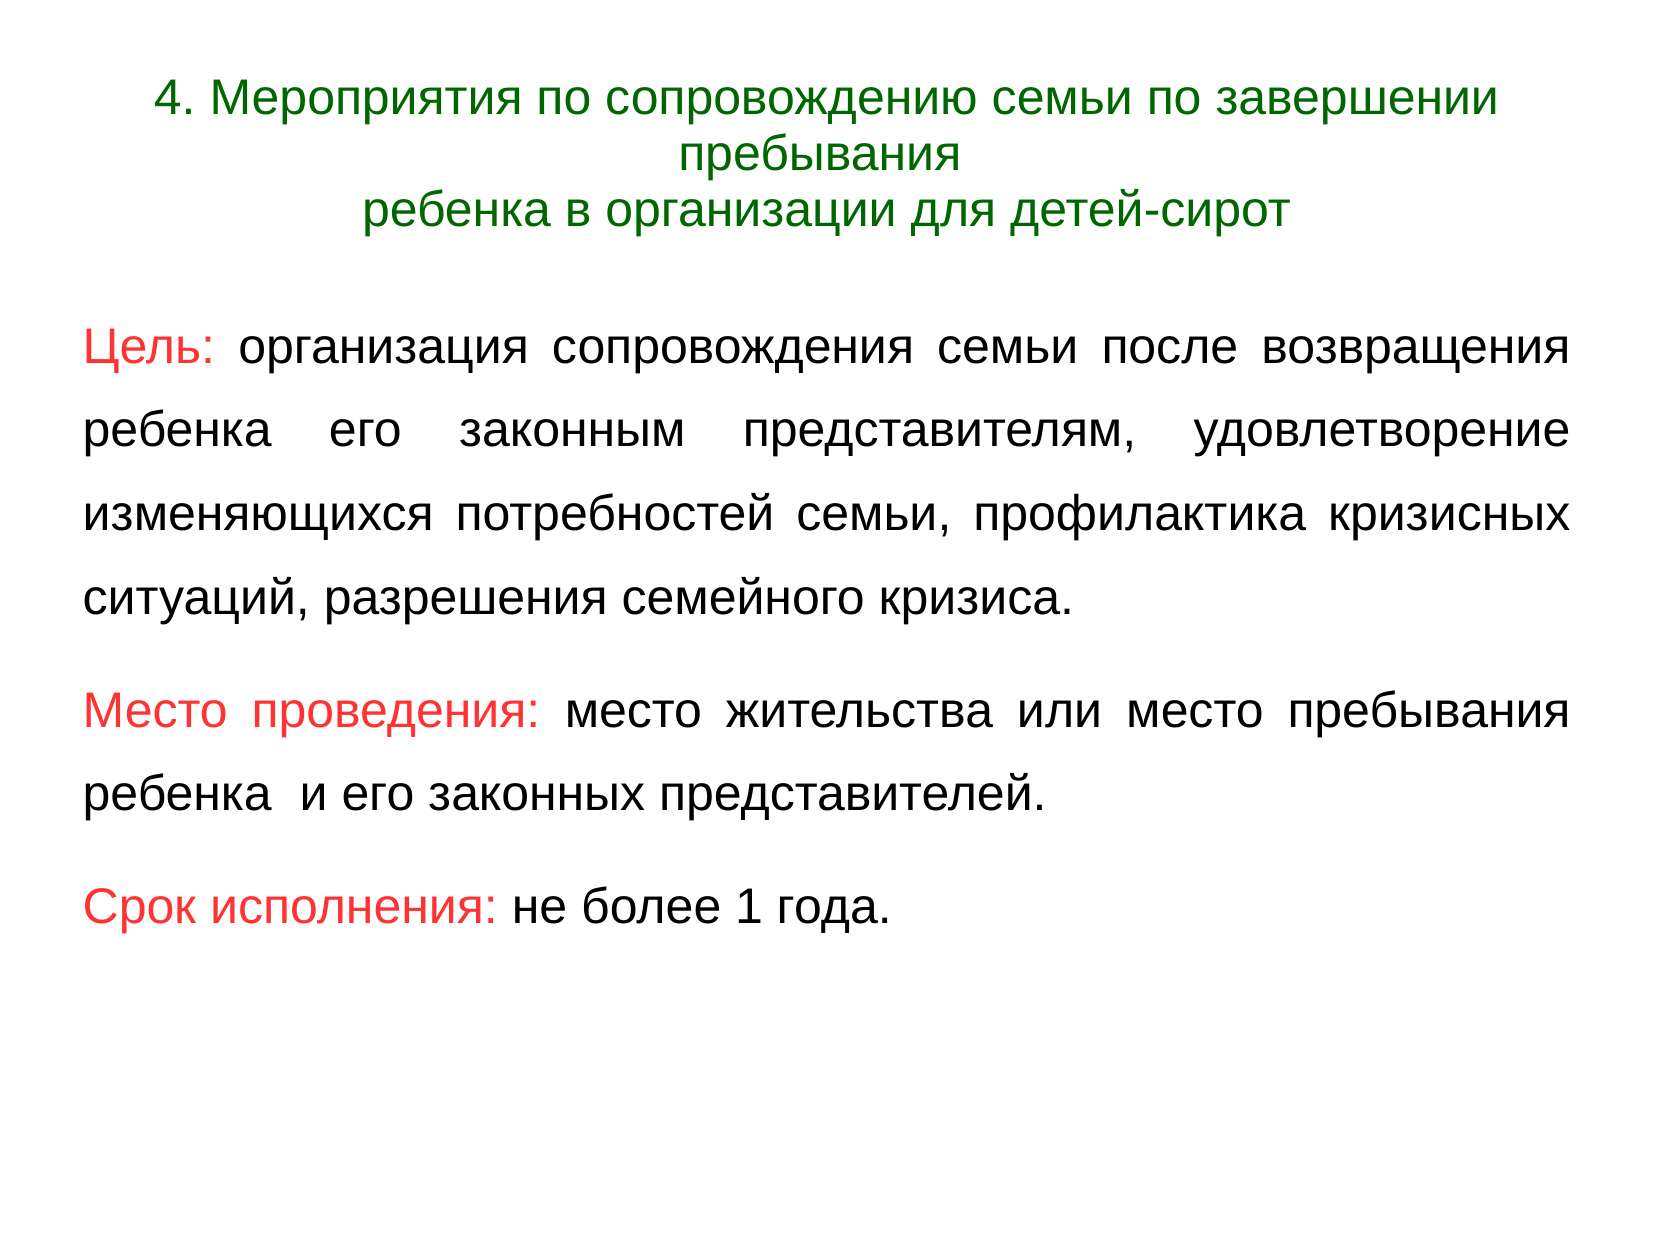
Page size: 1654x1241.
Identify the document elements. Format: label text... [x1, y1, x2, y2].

list Цель: организация сопровождения семьи после возвращения ребенка его законным представителям, удовлетворение изменяющихся потребностей семьи, профилактика кризисных ситуаций, разрешения семейного кризиса. Место проведения: место жительства или место пребывания ребенка и его законных представителей. Срок исполнения: не более 1 года. [82, 290, 1571, 1109]
title 4. Мероприятия по сопровождению семьи по завершении пребывания ребенка в организации для детей-сирот [82, 49, 1571, 257]
